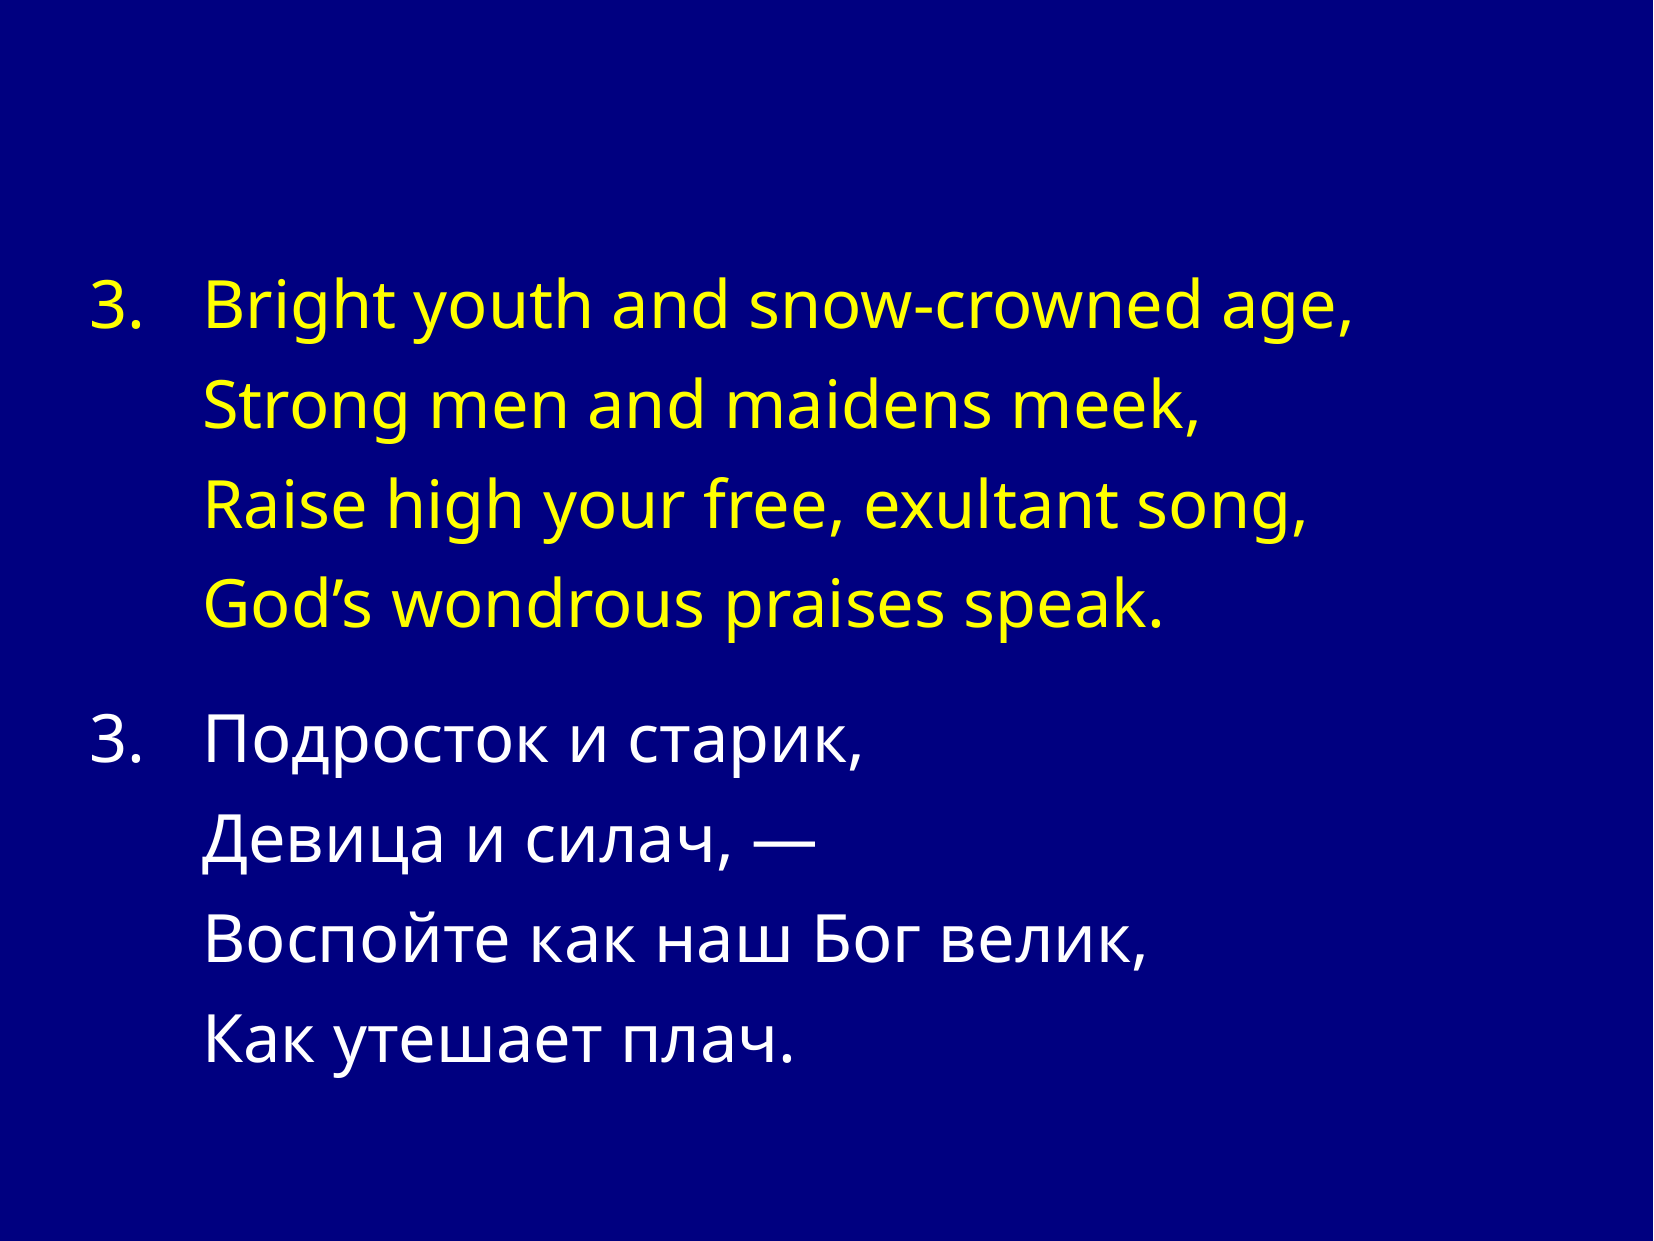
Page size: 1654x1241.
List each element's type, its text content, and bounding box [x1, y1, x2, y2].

text_box 3. Bright youth and snow-crowned age, Strong men and maidens meek, Raise high your free, exultant song, God’s wondrous praises speak. [75, 150, 1576, 638]
text_box 3. Подросток и старик, Девица и силач, ― Воспойте как наш Бог велик, Как утешает плач. [75, 675, 1576, 1163]
